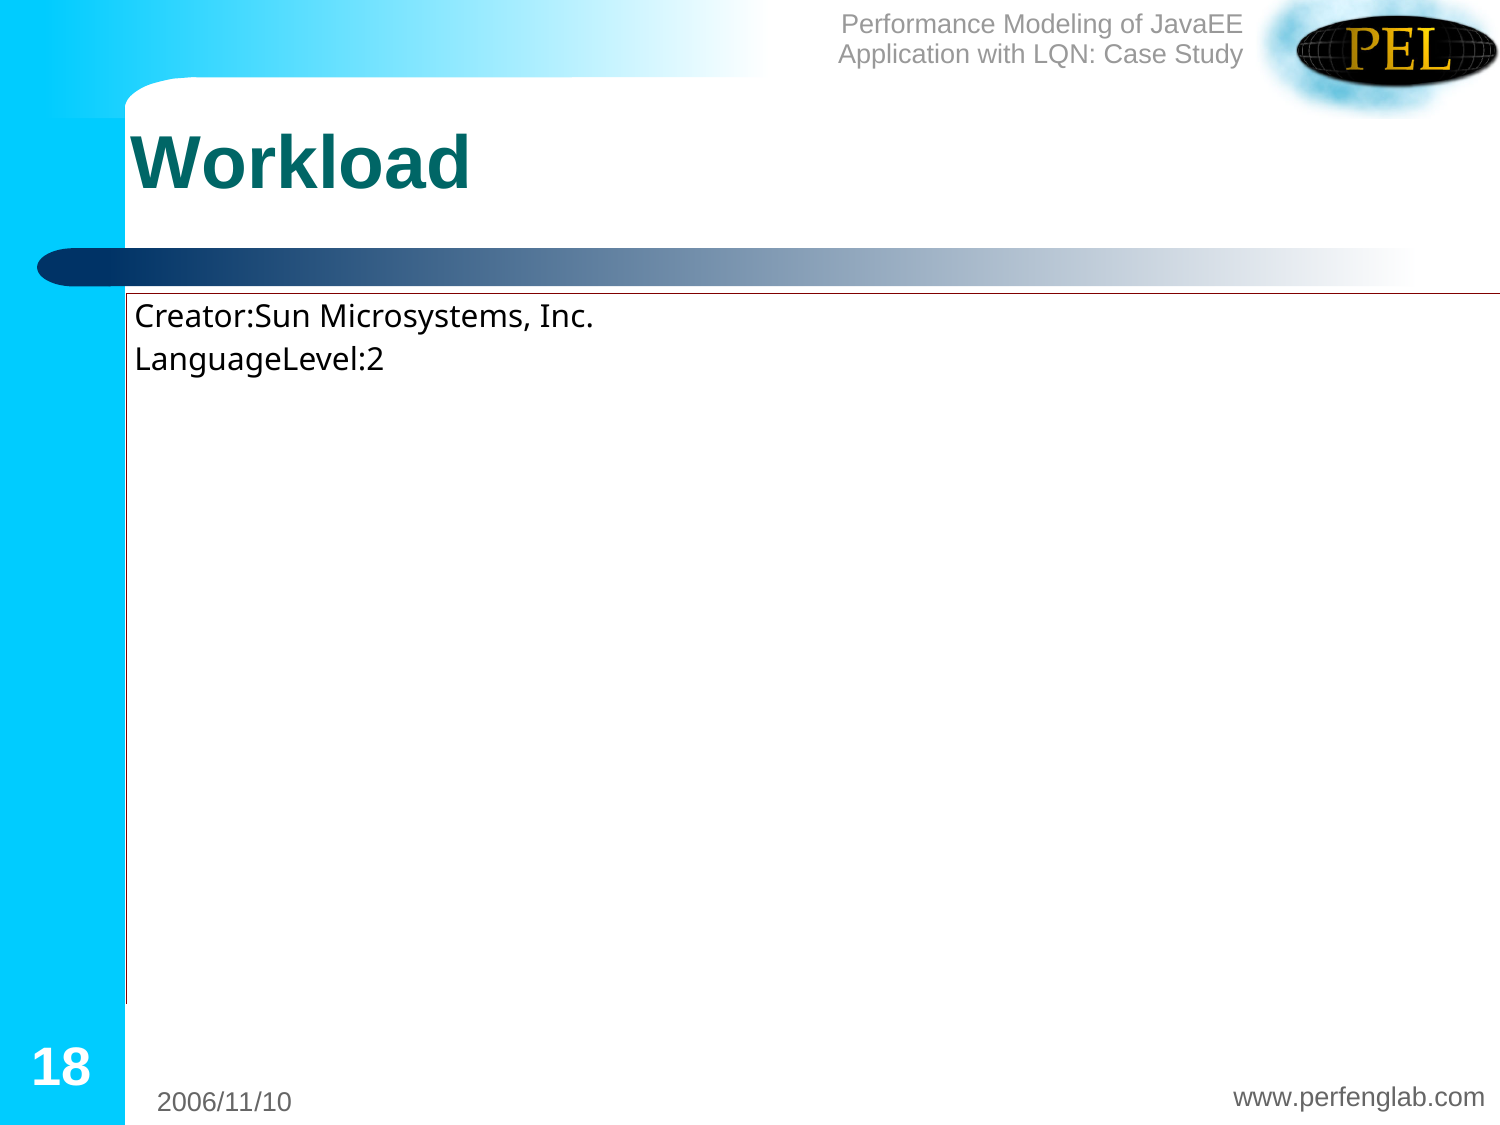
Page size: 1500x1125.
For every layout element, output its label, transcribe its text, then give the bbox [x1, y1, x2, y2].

picture [1251, 0, 1500, 119]
picture [126, 291, 1500, 1004]
title Workload [130, 83, 1408, 248]
